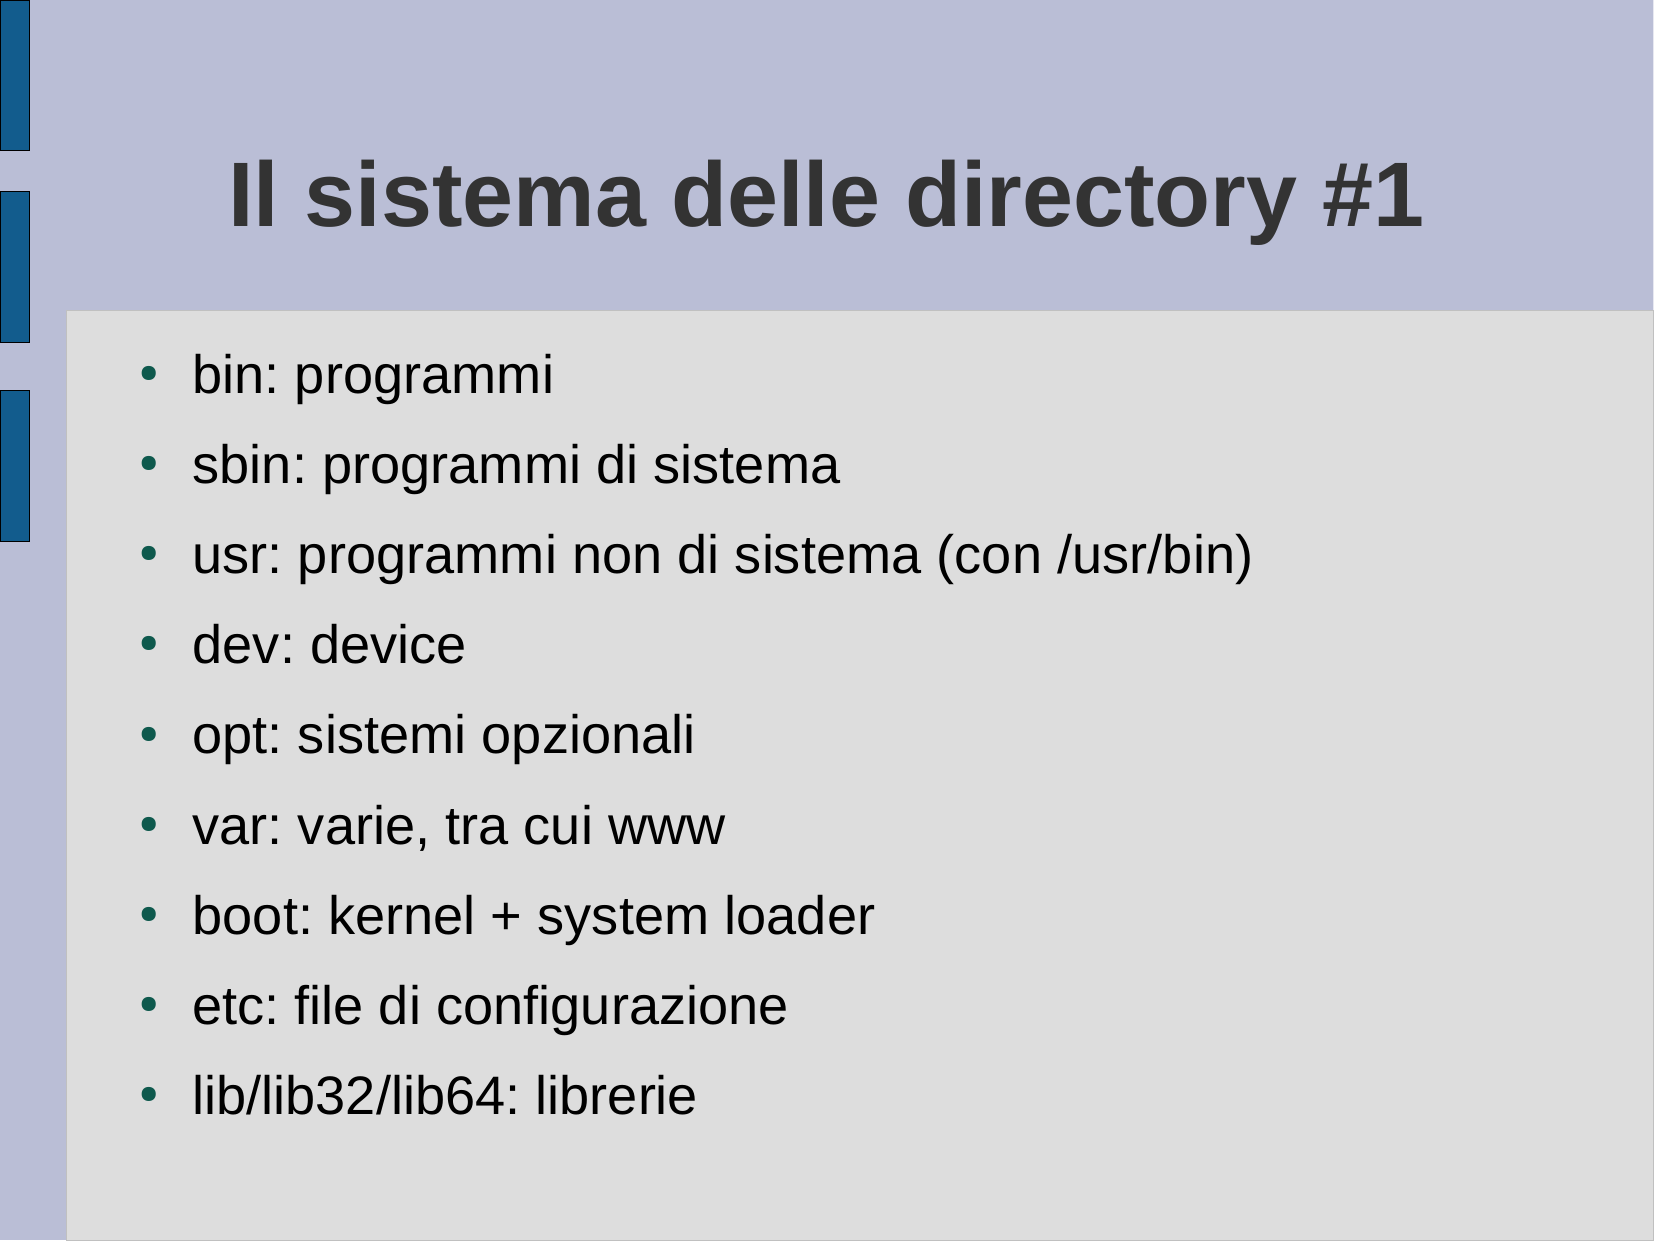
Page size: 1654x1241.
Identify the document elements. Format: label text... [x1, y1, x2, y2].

list bin: programmi sbin: programmi di sistema usr: programmi non di sistema (con /usr/bin) dev: device opt: sistemi opzionali var: varie, tra cui www boot: kernel + system loader etc: file di configurazione lib/lib32/lib64: librerie [121, 344, 1534, 1164]
title Il sistema delle directory #1 [121, 91, 1534, 299]
